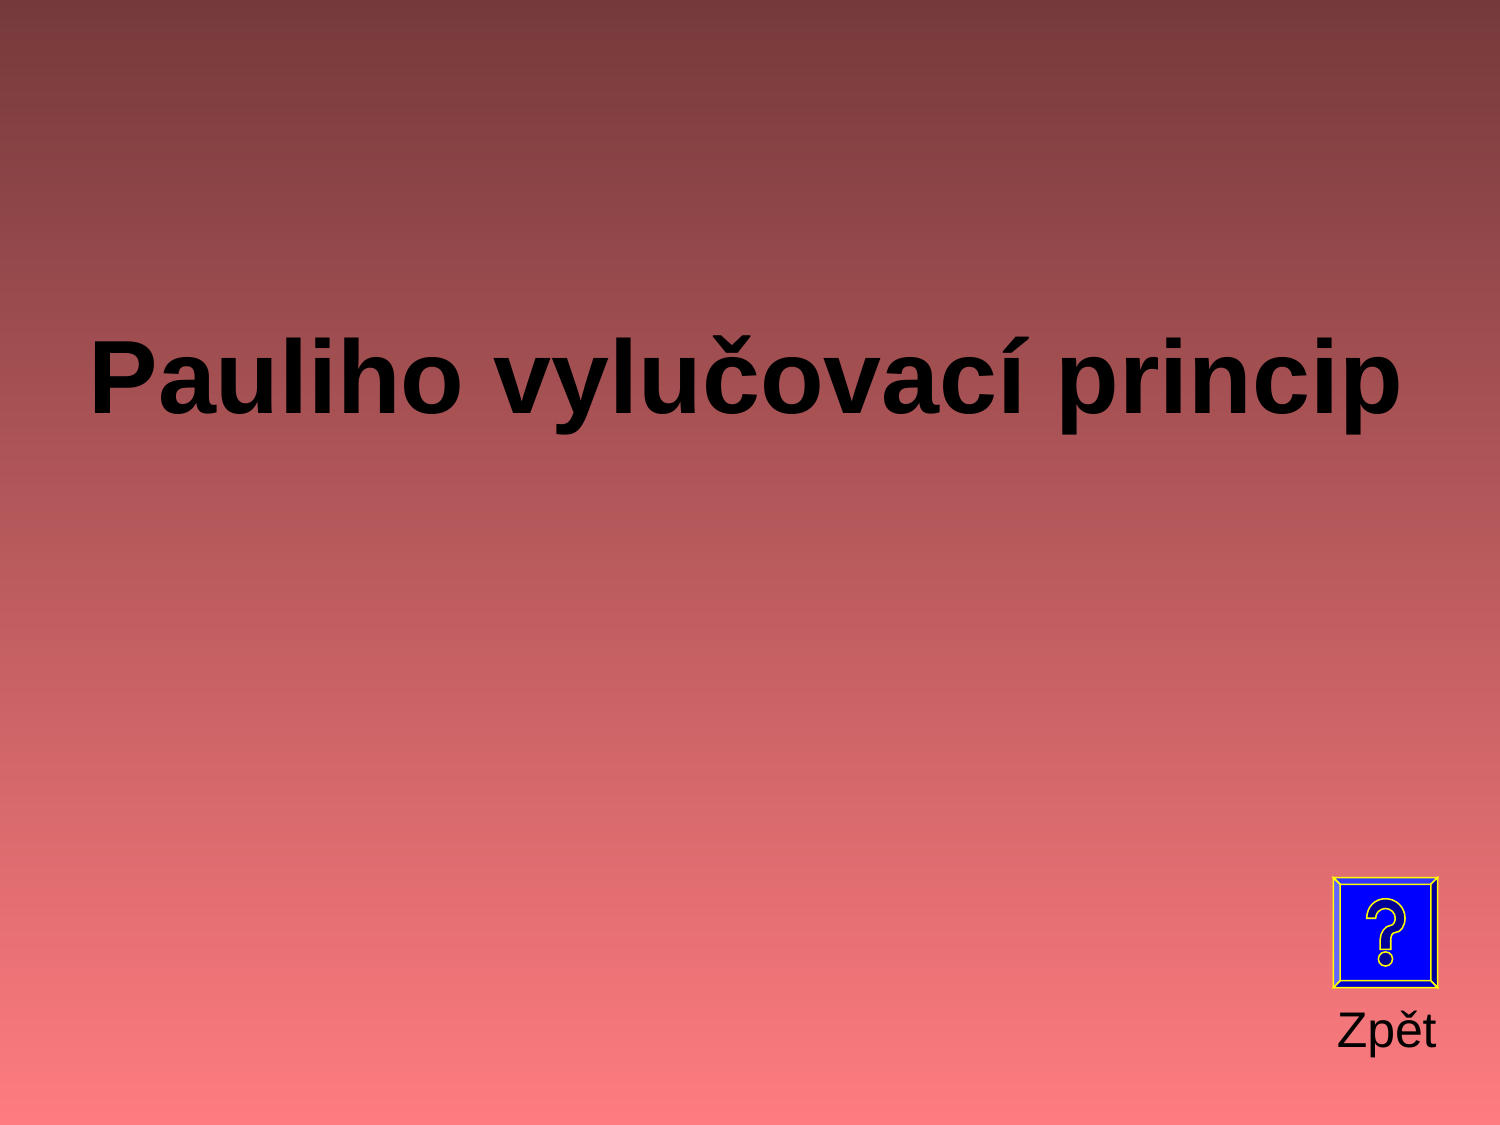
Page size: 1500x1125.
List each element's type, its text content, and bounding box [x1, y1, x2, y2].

text_box [1334, 877, 1438, 988]
text_box Zpět [1274, 990, 1500, 1066]
text_box Pauliho vylučovací princip [55, 301, 1438, 443]
